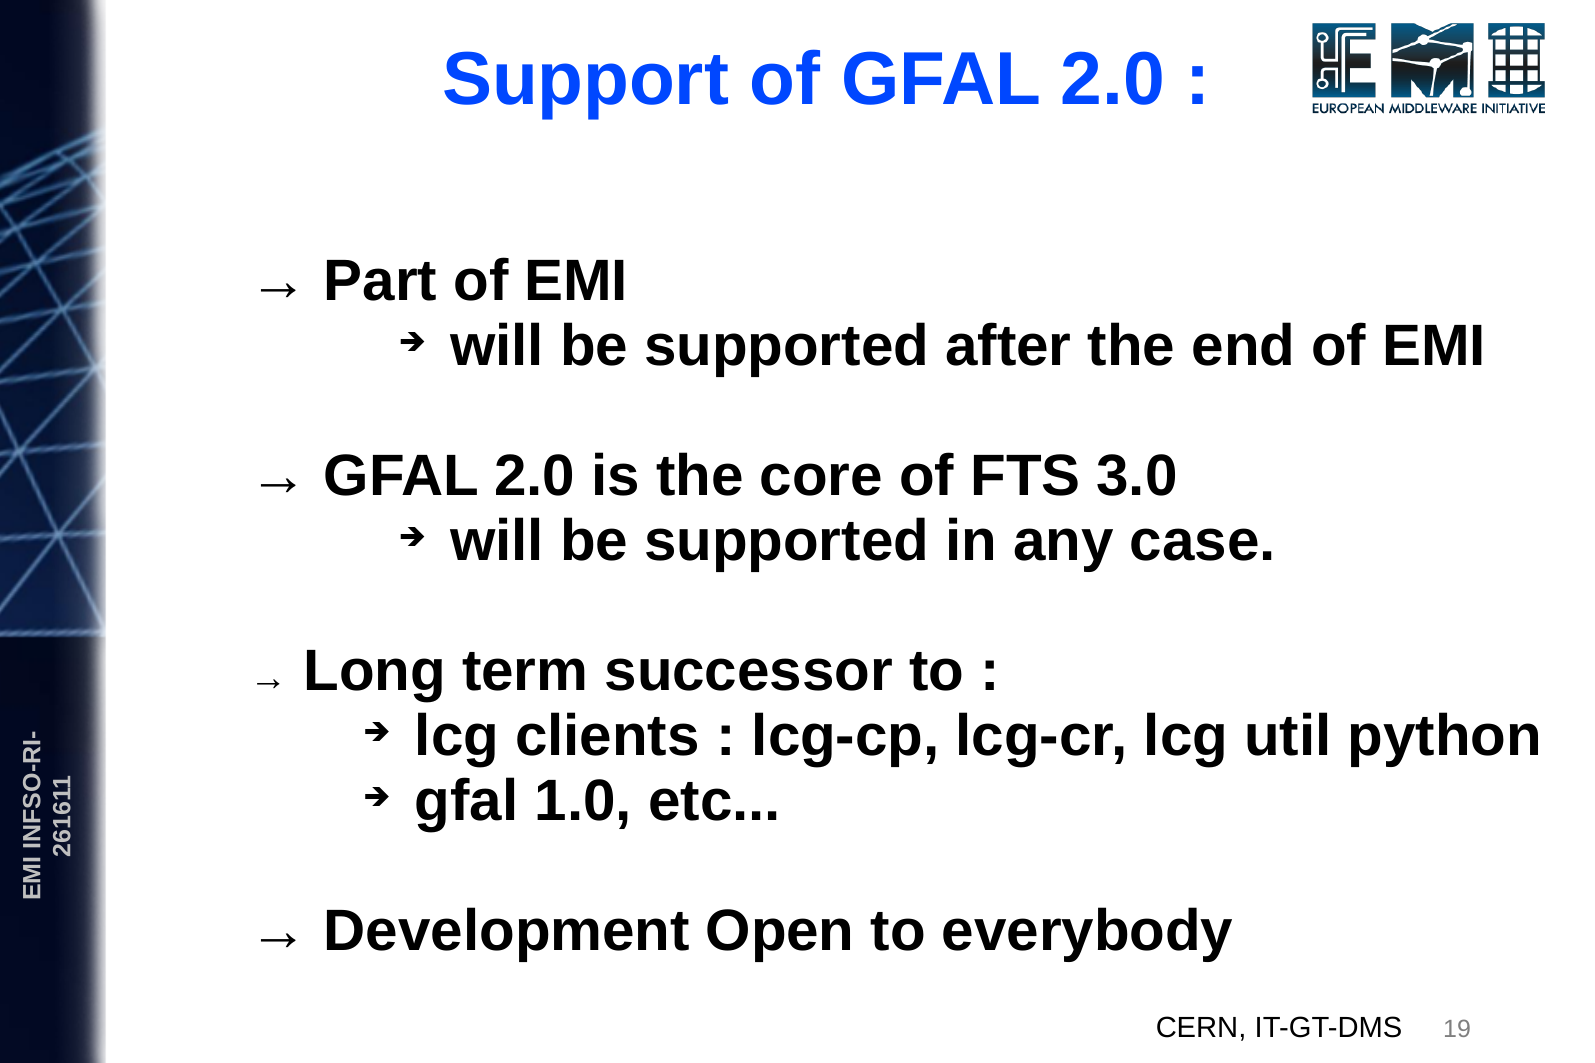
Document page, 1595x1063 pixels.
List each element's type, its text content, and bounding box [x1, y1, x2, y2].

picture [0, 0, 118, 1063]
picture [1260, 7, 1595, 133]
text_box Support of GFAL 2.0 : [118, 29, 1536, 237]
text_box → Part of EMI will be supported after the end of EMI → GFAL 2.0 is the core of FTS 3.0 will be supported in any case. → Long term successor to : lcg clients : lcg-cp, lcg-cr, lcg util python gfal 1.0, etc... → Development Open to everybody [206, 174, 1595, 1063]
